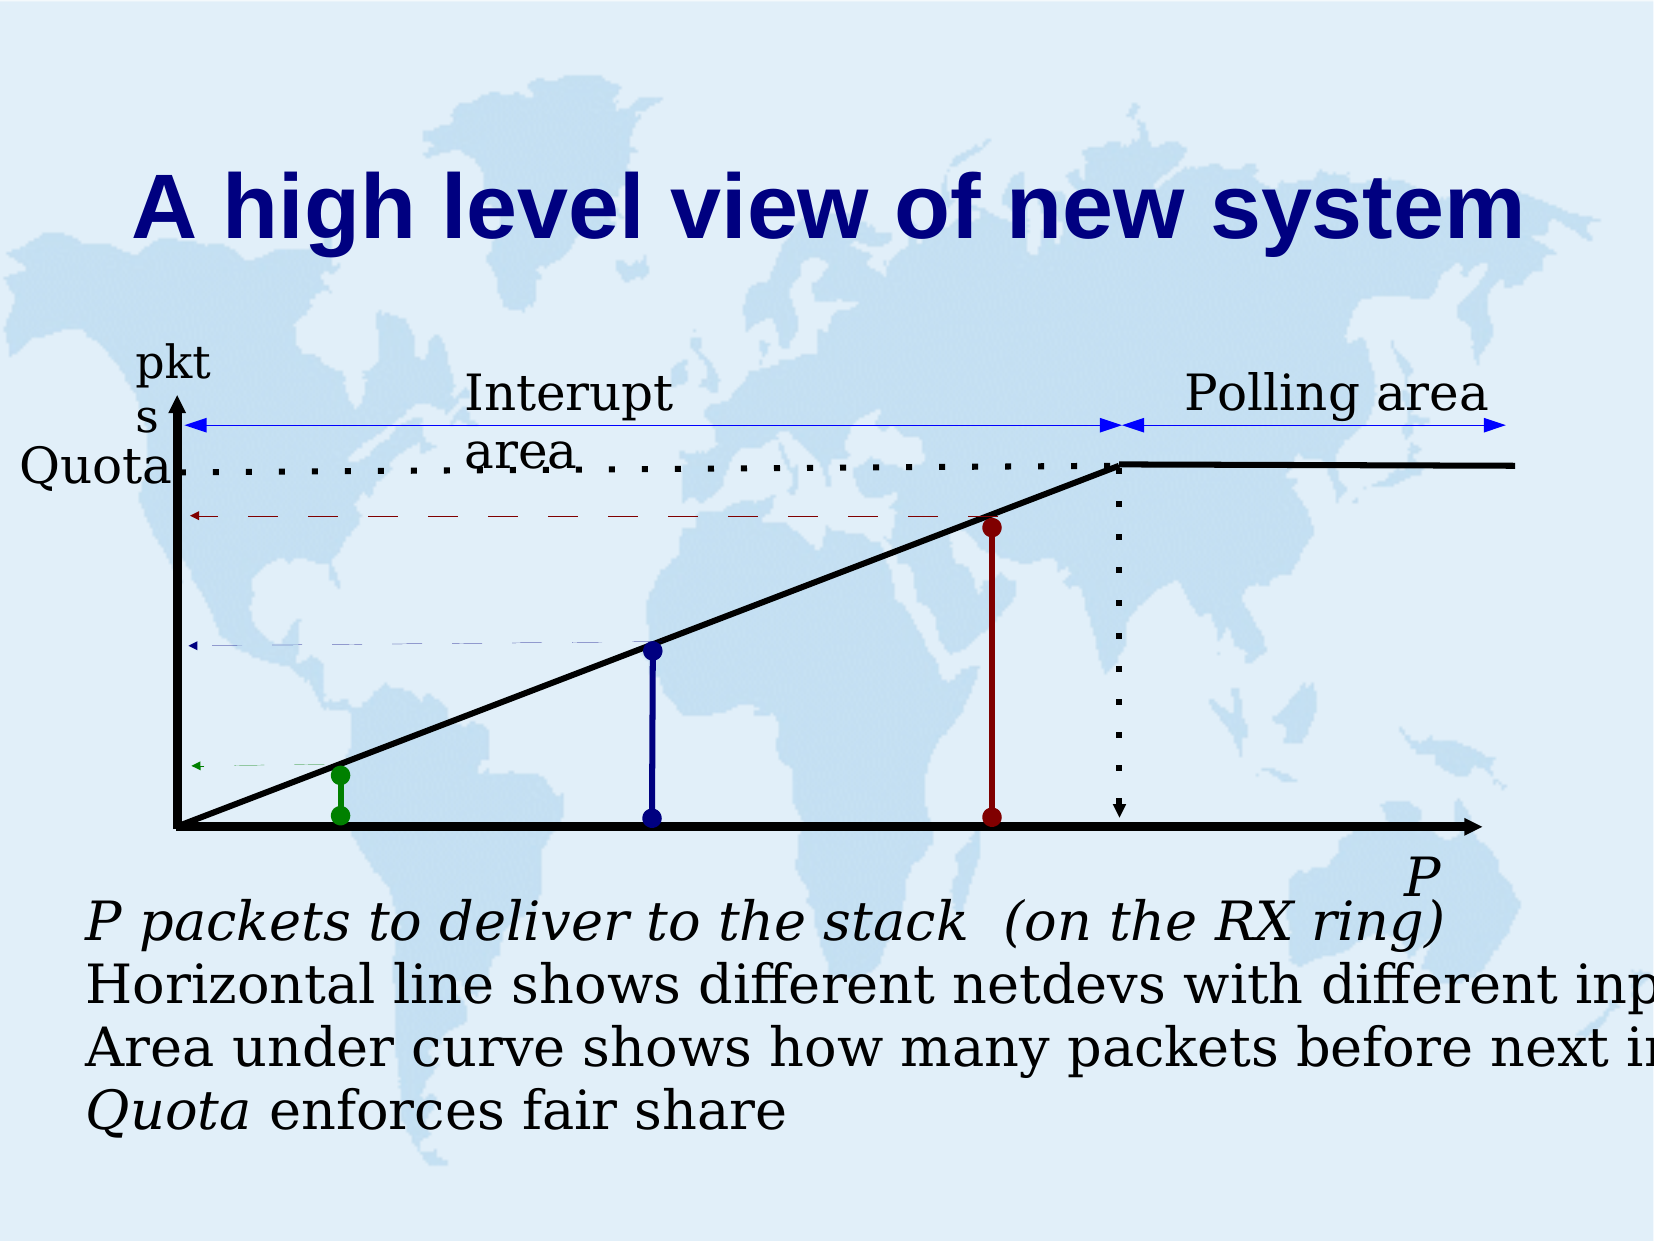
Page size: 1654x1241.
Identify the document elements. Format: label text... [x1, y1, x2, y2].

text_box Polling area [1184, 363, 1499, 423]
text_box Interupt area [464, 426, 739, 481]
title A high level view of new system [123, 97, 1536, 316]
text_box Quota [19, 437, 173, 496]
text_box P [1388, 845, 1457, 890]
picture [0, 0, 1654, 1241]
text_box P packets to deliver to the stack (on the RX ring) Horizontal line shows different netdevs with different input rates Area under curve shows how many packets before next interrupt Quota enforces fair share [85, 890, 1654, 1193]
text_box pkts [135, 336, 213, 462]
text_box Interupt area [464, 363, 739, 425]
